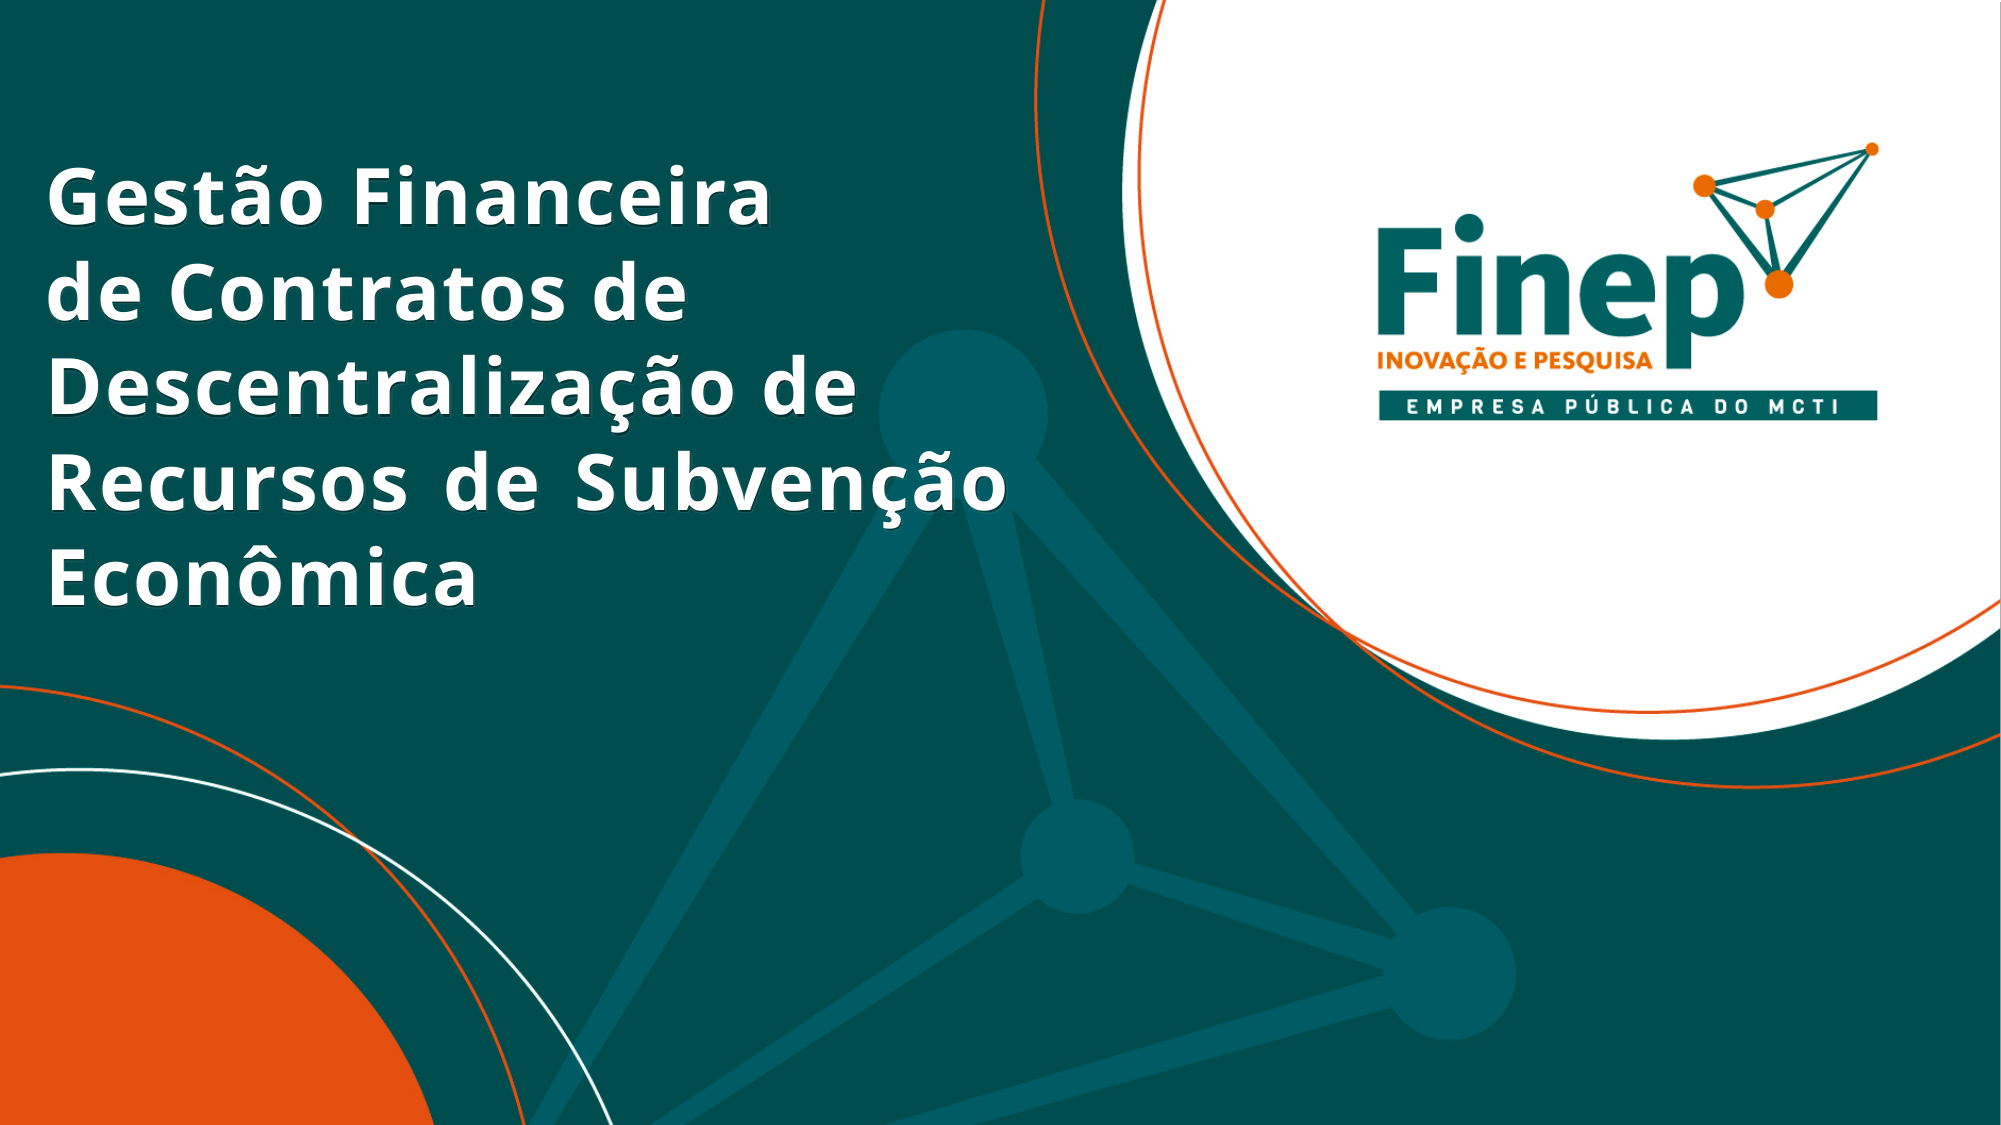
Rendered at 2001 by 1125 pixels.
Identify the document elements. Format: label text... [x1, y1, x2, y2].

text_box Gestão Financeira de Contratos de Descentralização de Recursos de Subvenção Econômica [30, 35, 1194, 638]
